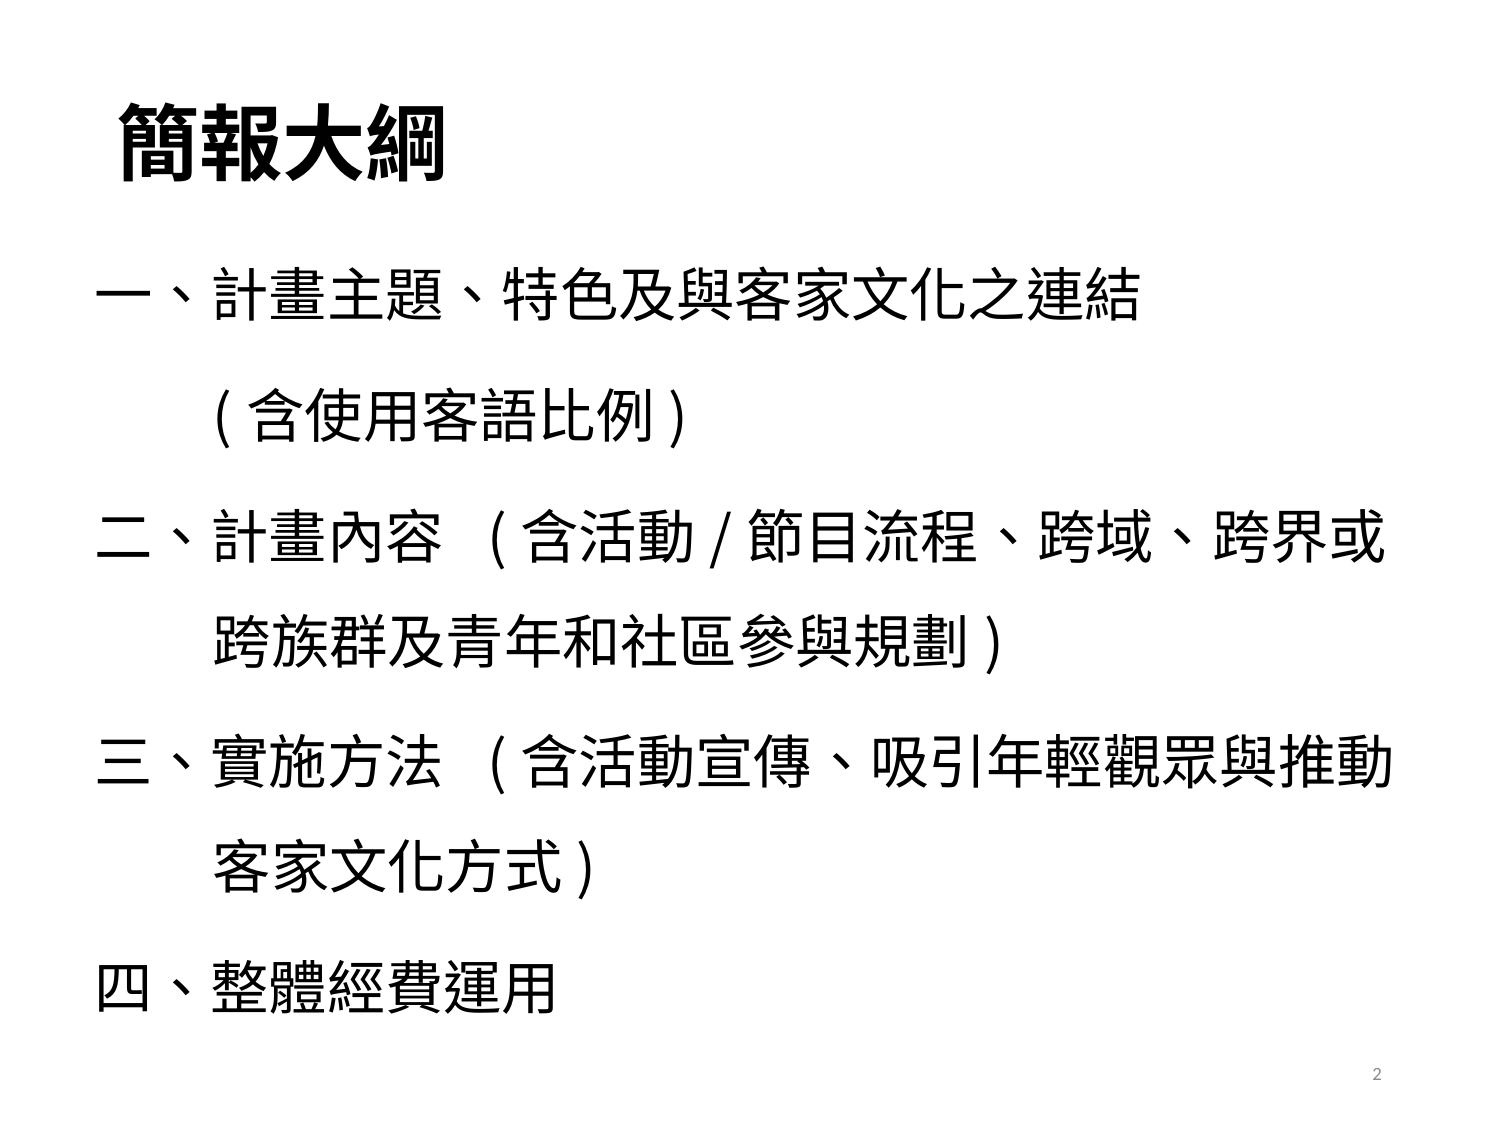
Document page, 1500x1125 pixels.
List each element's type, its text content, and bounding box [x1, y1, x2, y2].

list 一、計畫主題、特色及與客家文化之連結 (含使用客語比例) 二、計畫內容 (含活動/節目流程、跨域、跨界或跨族群及青年和社區參與規劃) 三、實施方法 (含活動宣傳、吸引年輕觀眾與推動客家文化方式) 四、整體經費運用 [79, 216, 1411, 994]
slide_number <編號> [1059, 1042, 1397, 1103]
title 簡報大綱 [101, 62, 1395, 216]
